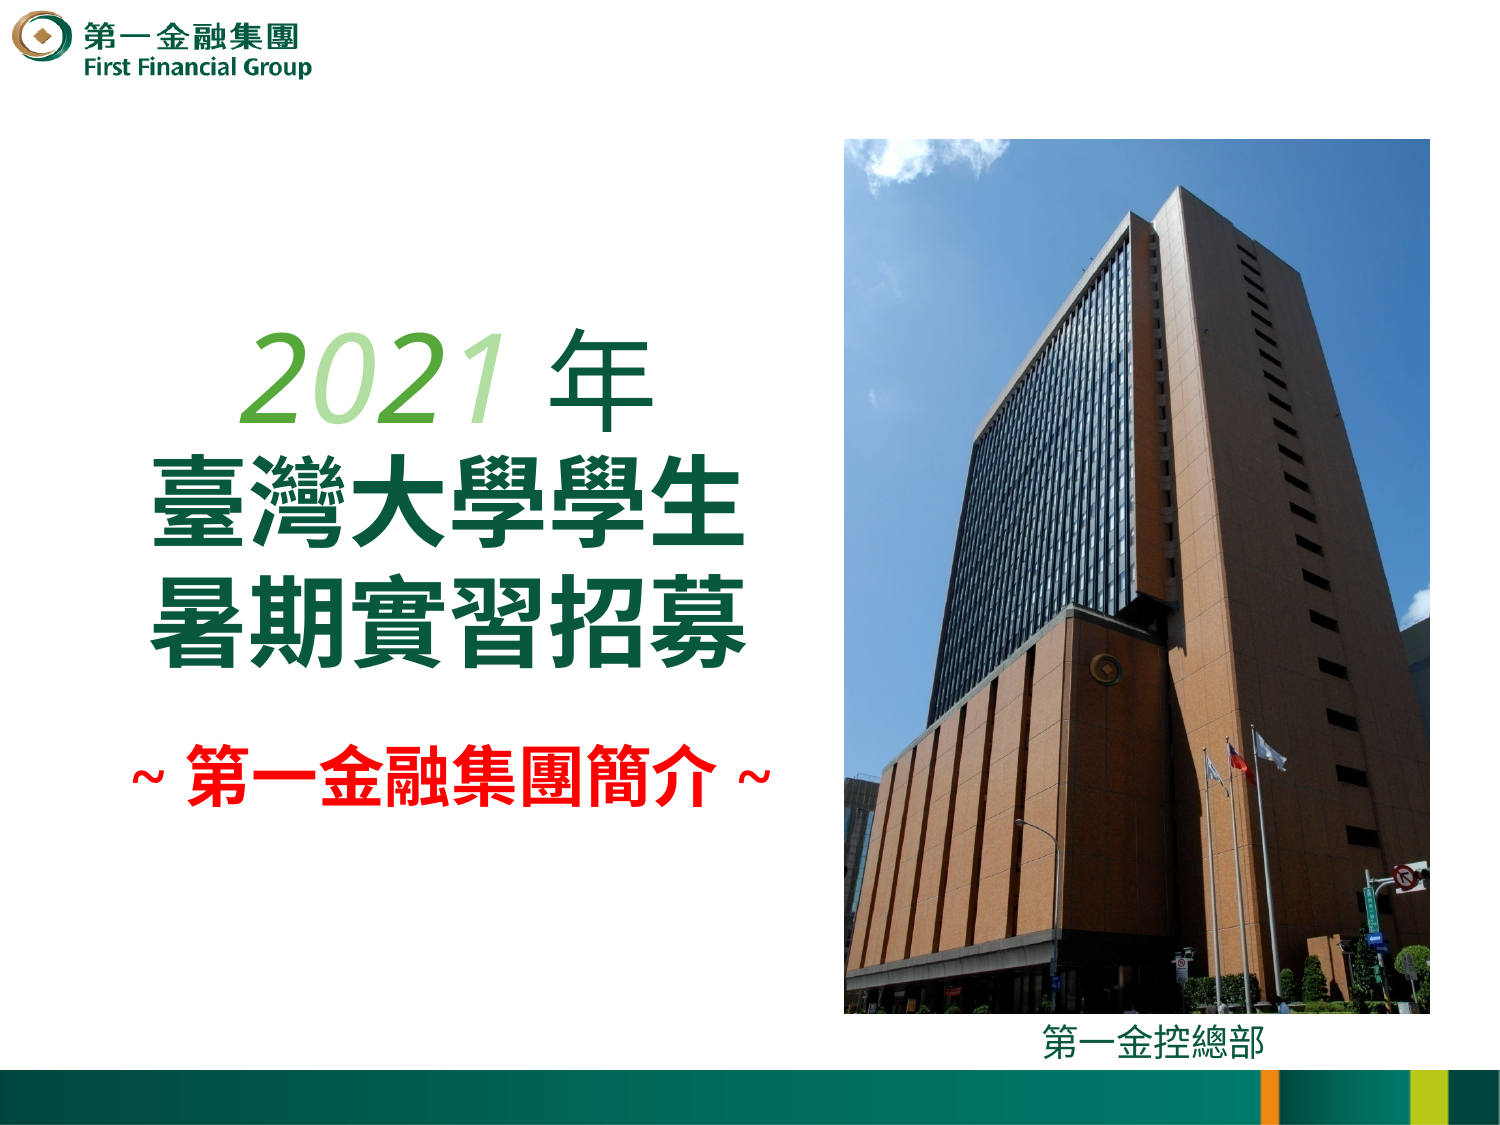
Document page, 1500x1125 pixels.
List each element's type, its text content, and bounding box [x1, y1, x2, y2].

text_box ~第一金融集團簡介~ [91, 727, 812, 823]
picture [0, 1070, 1500, 1125]
picture [11, 8, 313, 80]
picture [844, 139, 1430, 1014]
text_box 2021年 [206, 290, 691, 456]
text_box 第一金控總部 [950, 1014, 1377, 1072]
text_box 臺灣大學學生 暑期實習招募 [88, 432, 809, 688]
